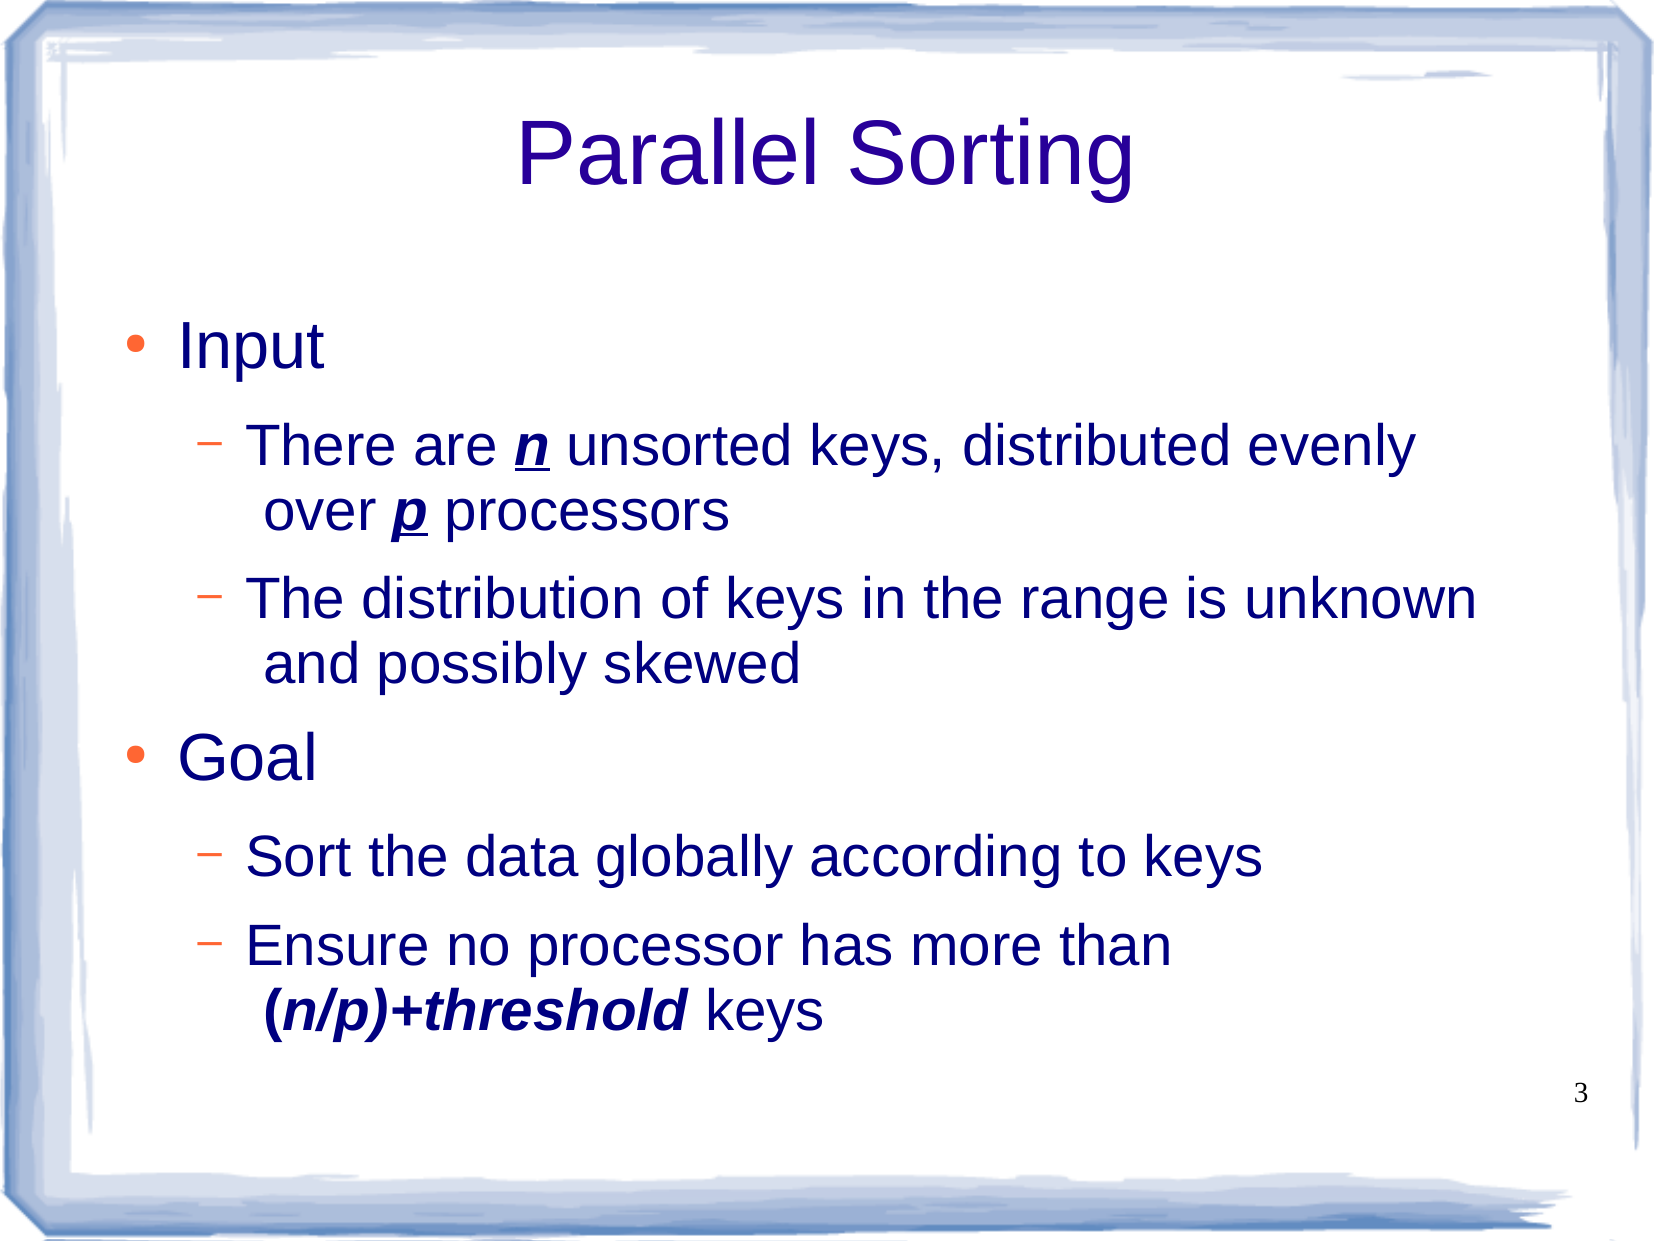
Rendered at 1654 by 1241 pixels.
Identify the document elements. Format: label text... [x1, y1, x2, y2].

title Parallel Sorting [82, 49, 1571, 257]
picture [0, 0, 1654, 1241]
list Input There are n unsorted keys, distributed evenly over p processors The distribution of keys in the range is unknown and possibly skewed Goal Sort the data globally according to keys Ensure no processor has more than (n/p)+threshold keys [106, 307, 1530, 1112]
